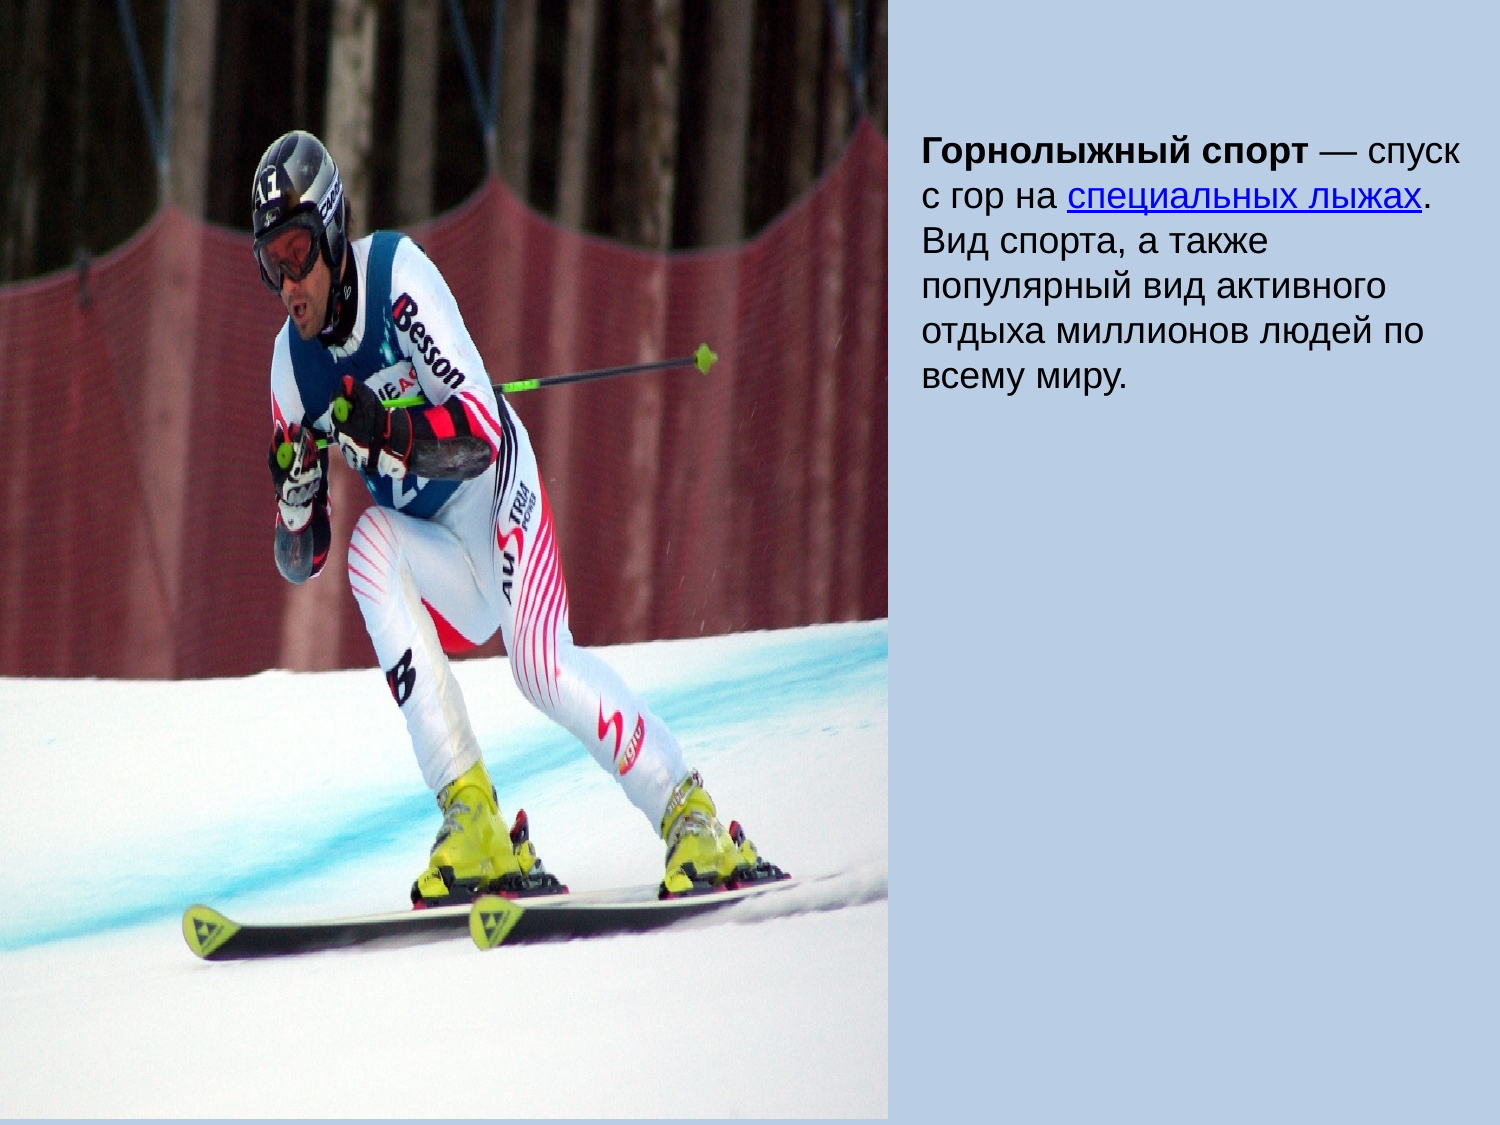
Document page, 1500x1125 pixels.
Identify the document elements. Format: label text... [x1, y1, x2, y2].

text_box Горнолыжный спорт — спуск с гор на специальных лыжах. Вид спорта, а также популярный вид активного отдыха миллионов людей по всему миру. [921, 125, 1477, 508]
picture [0, 0, 888, 1119]
